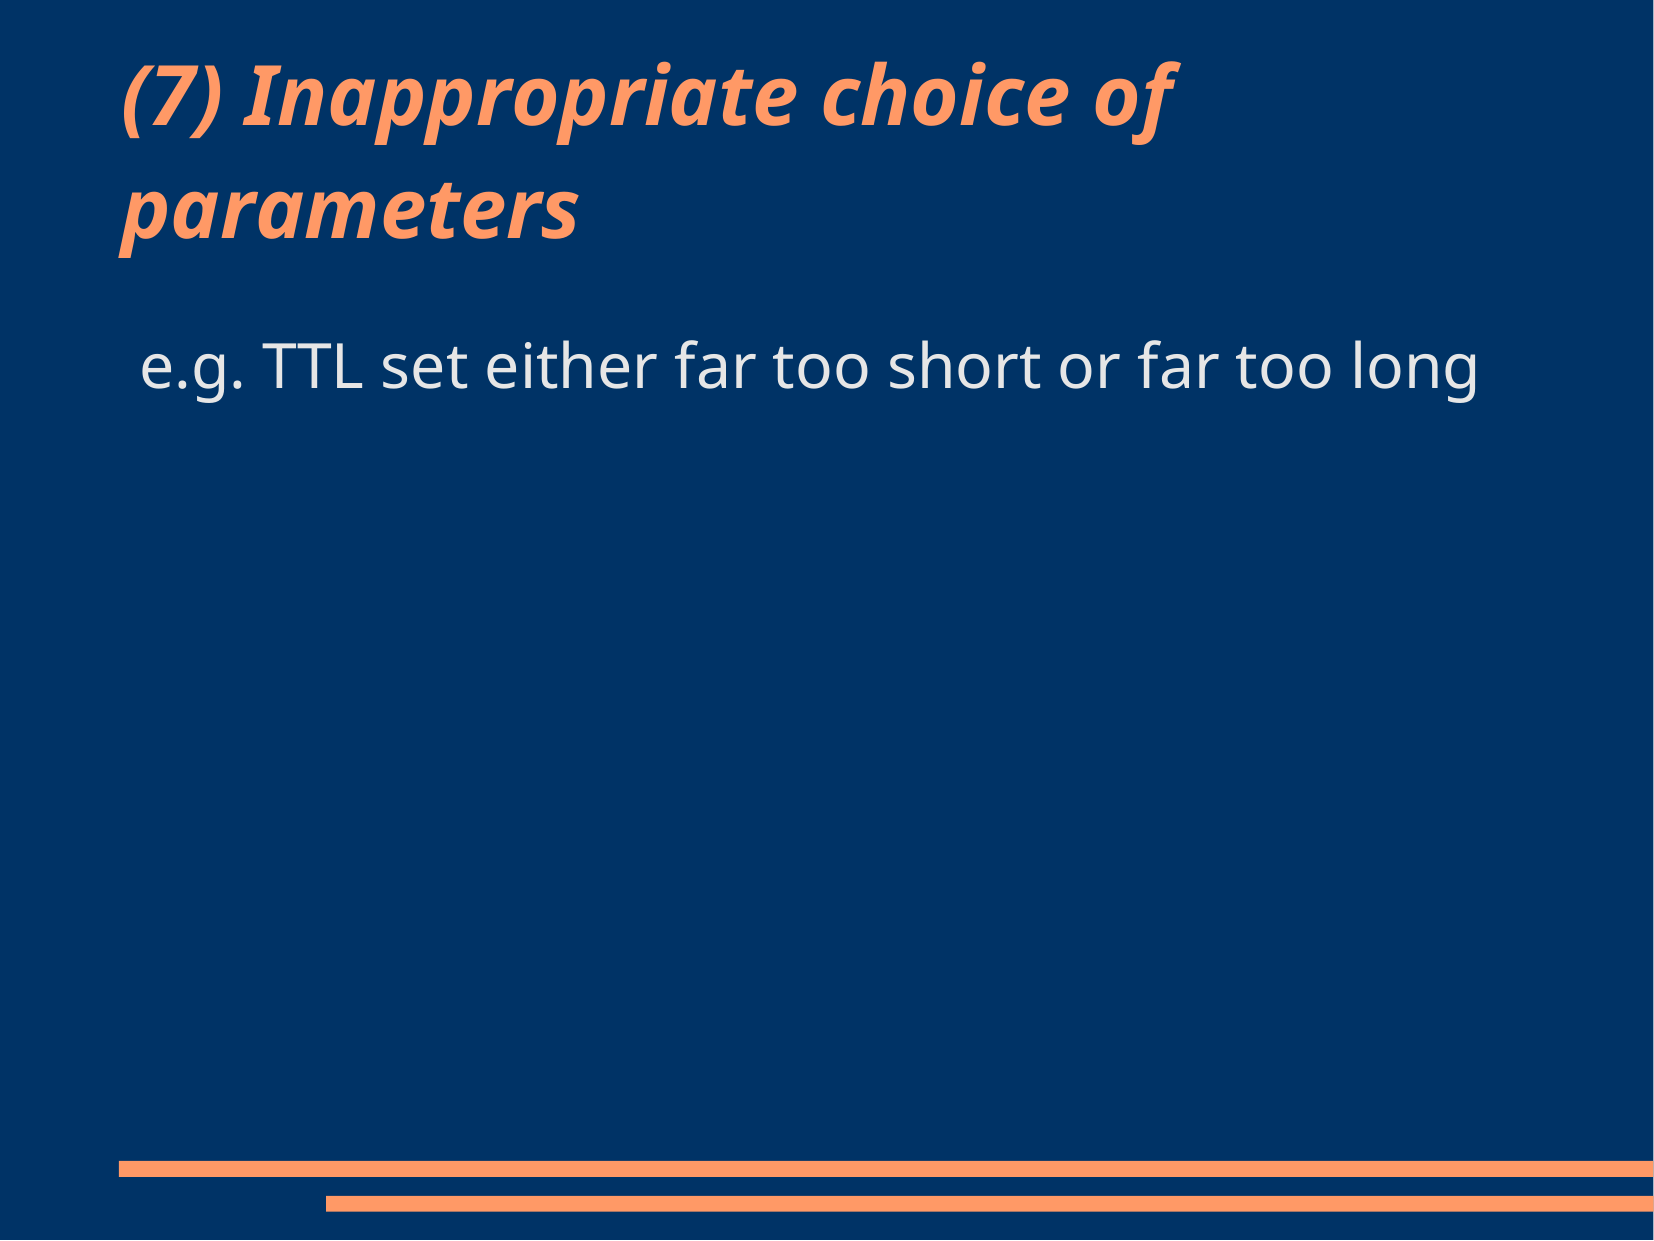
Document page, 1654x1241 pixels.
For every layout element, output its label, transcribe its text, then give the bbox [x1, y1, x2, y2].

list e.g. TTL set either far too short or far too long [121, 322, 1561, 1133]
title (7) Inappropriate choice of parameters [121, 46, 1534, 254]
